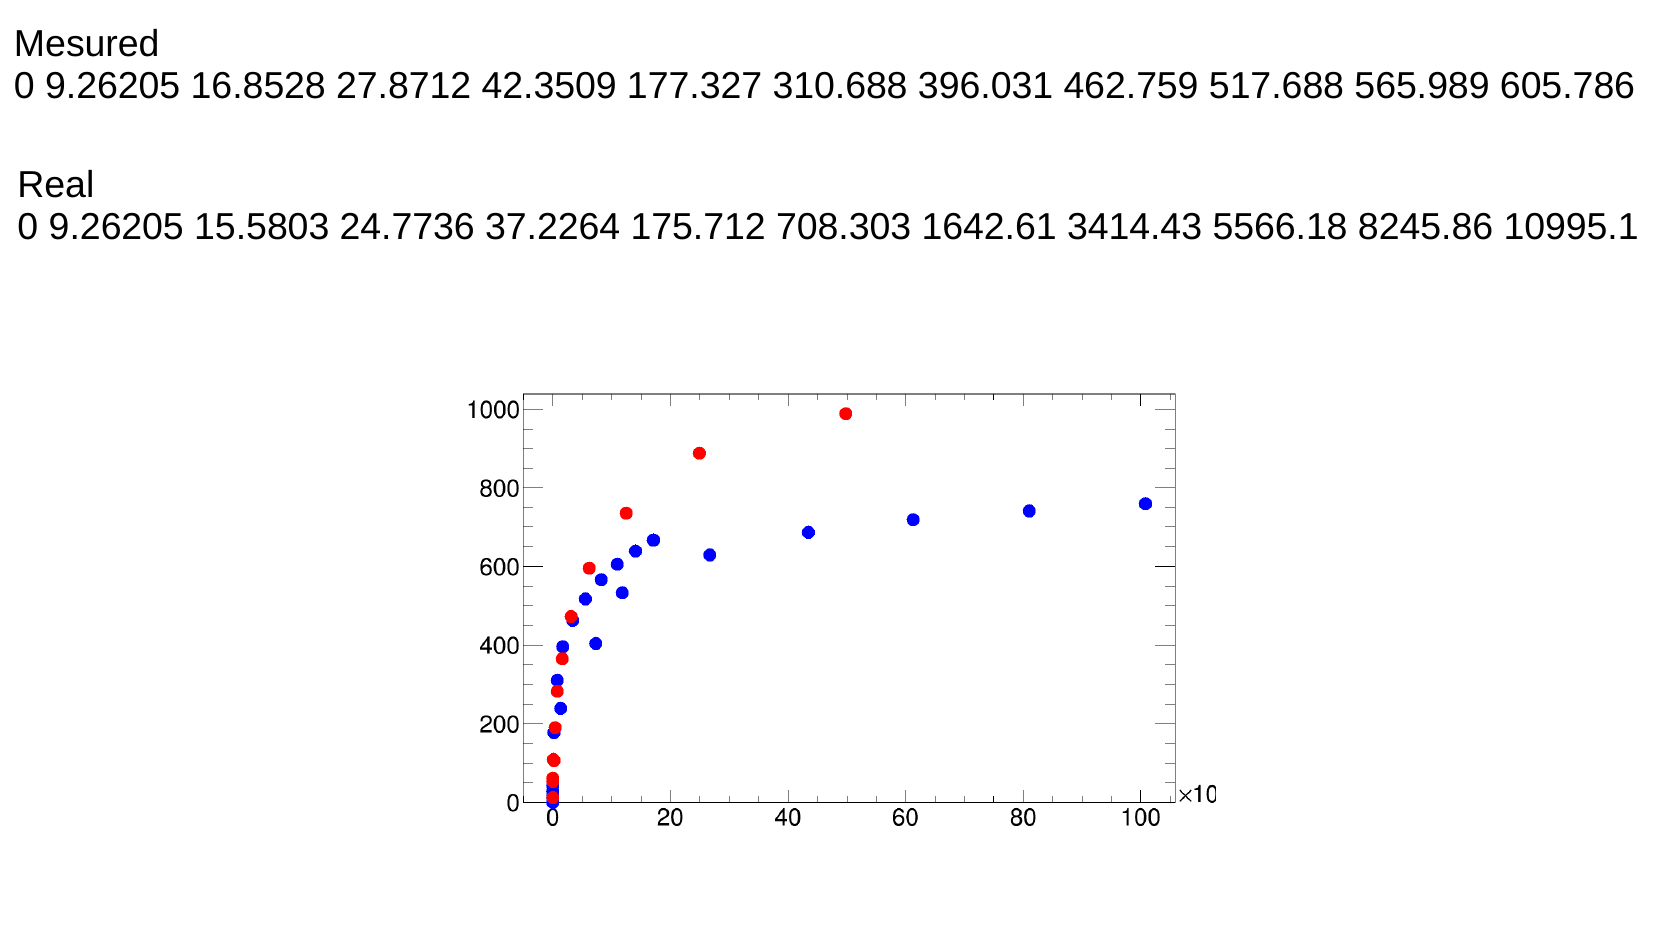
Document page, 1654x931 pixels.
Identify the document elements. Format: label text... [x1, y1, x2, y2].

text_box Mesured 0 9.26205 16.8528 27.8712 42.3509 177.327 310.688 396.031 462.759 517.688 565.989 605.786 [0, 15, 1651, 114]
text_box Real 0 9.26205 15.5803 24.7736 37.2264 175.712 708.303 1642.61 3414.43 5566.18 8245.86 10995.1 [2, 156, 1654, 256]
picture [391, 368, 1216, 886]
